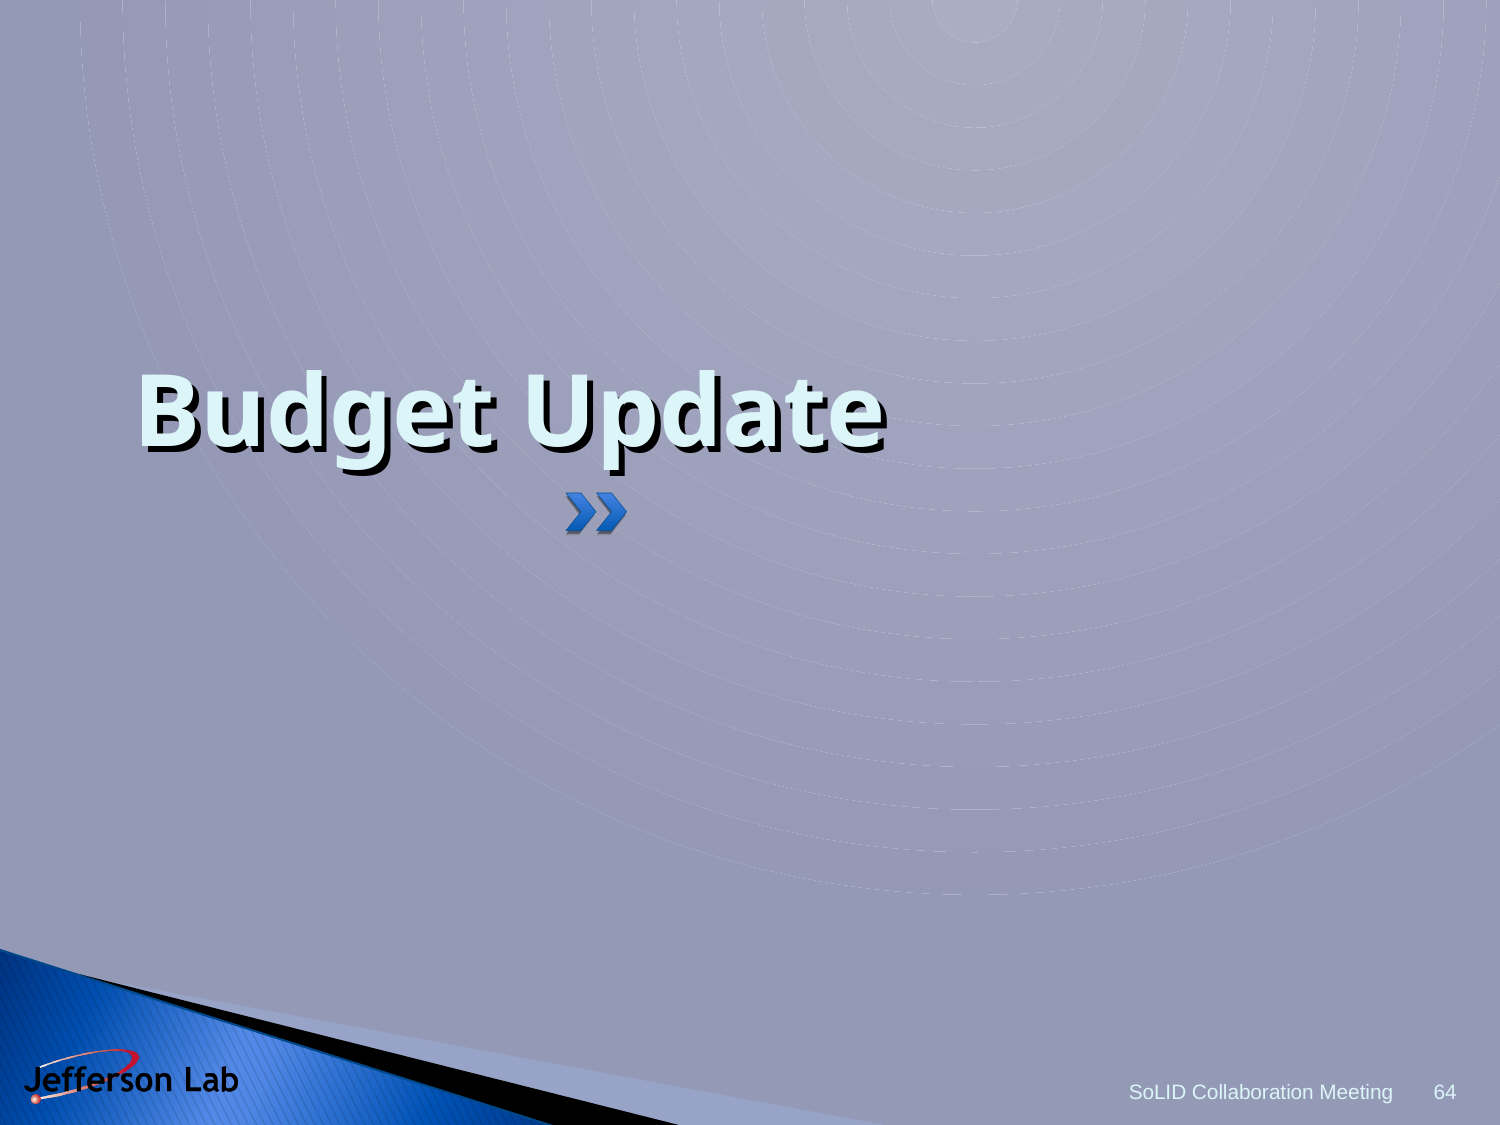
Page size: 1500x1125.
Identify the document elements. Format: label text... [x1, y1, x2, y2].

text_box 64 [1418, 1051, 1479, 1112]
title Budget Update [118, 173, 1394, 474]
text_box SoLID Collaboration Meeting [1103, 1051, 1418, 1112]
